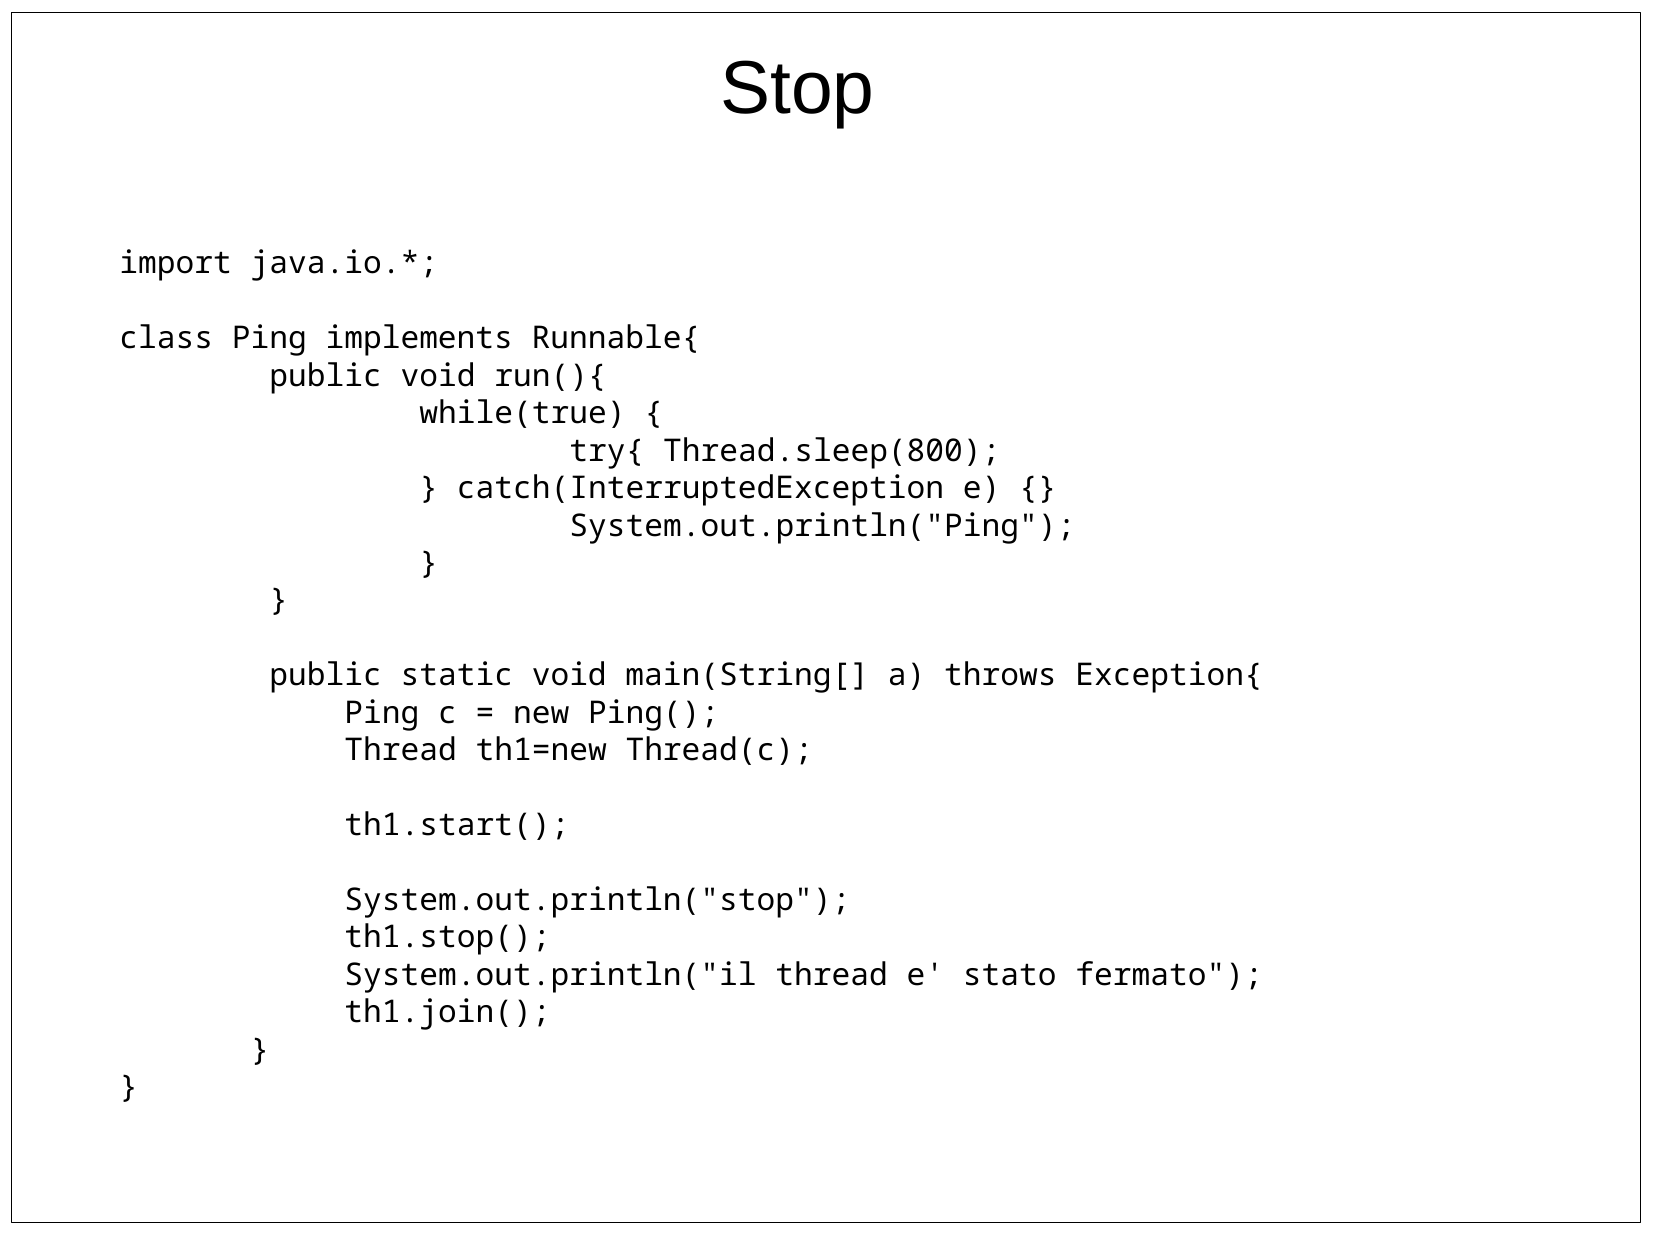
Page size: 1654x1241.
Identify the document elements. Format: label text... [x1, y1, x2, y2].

text_box import java.io.*; class Ping implements Runnable{ public void run(){ while(true) { try{ Thread.sleep(800); } catch(InterruptedException e) {} System.out.println("Ping"); } } public static void main(String[] a) throws Exception{ Ping c = new Ping(); Thread th1=new Thread(c); th1.start(); System.out.println("stop"); th1.stop(); System.out.println("il thread e' stato fermato"); th1.join(); } } [104, 235, 1569, 1149]
text_box Stop [495, 45, 1100, 130]
